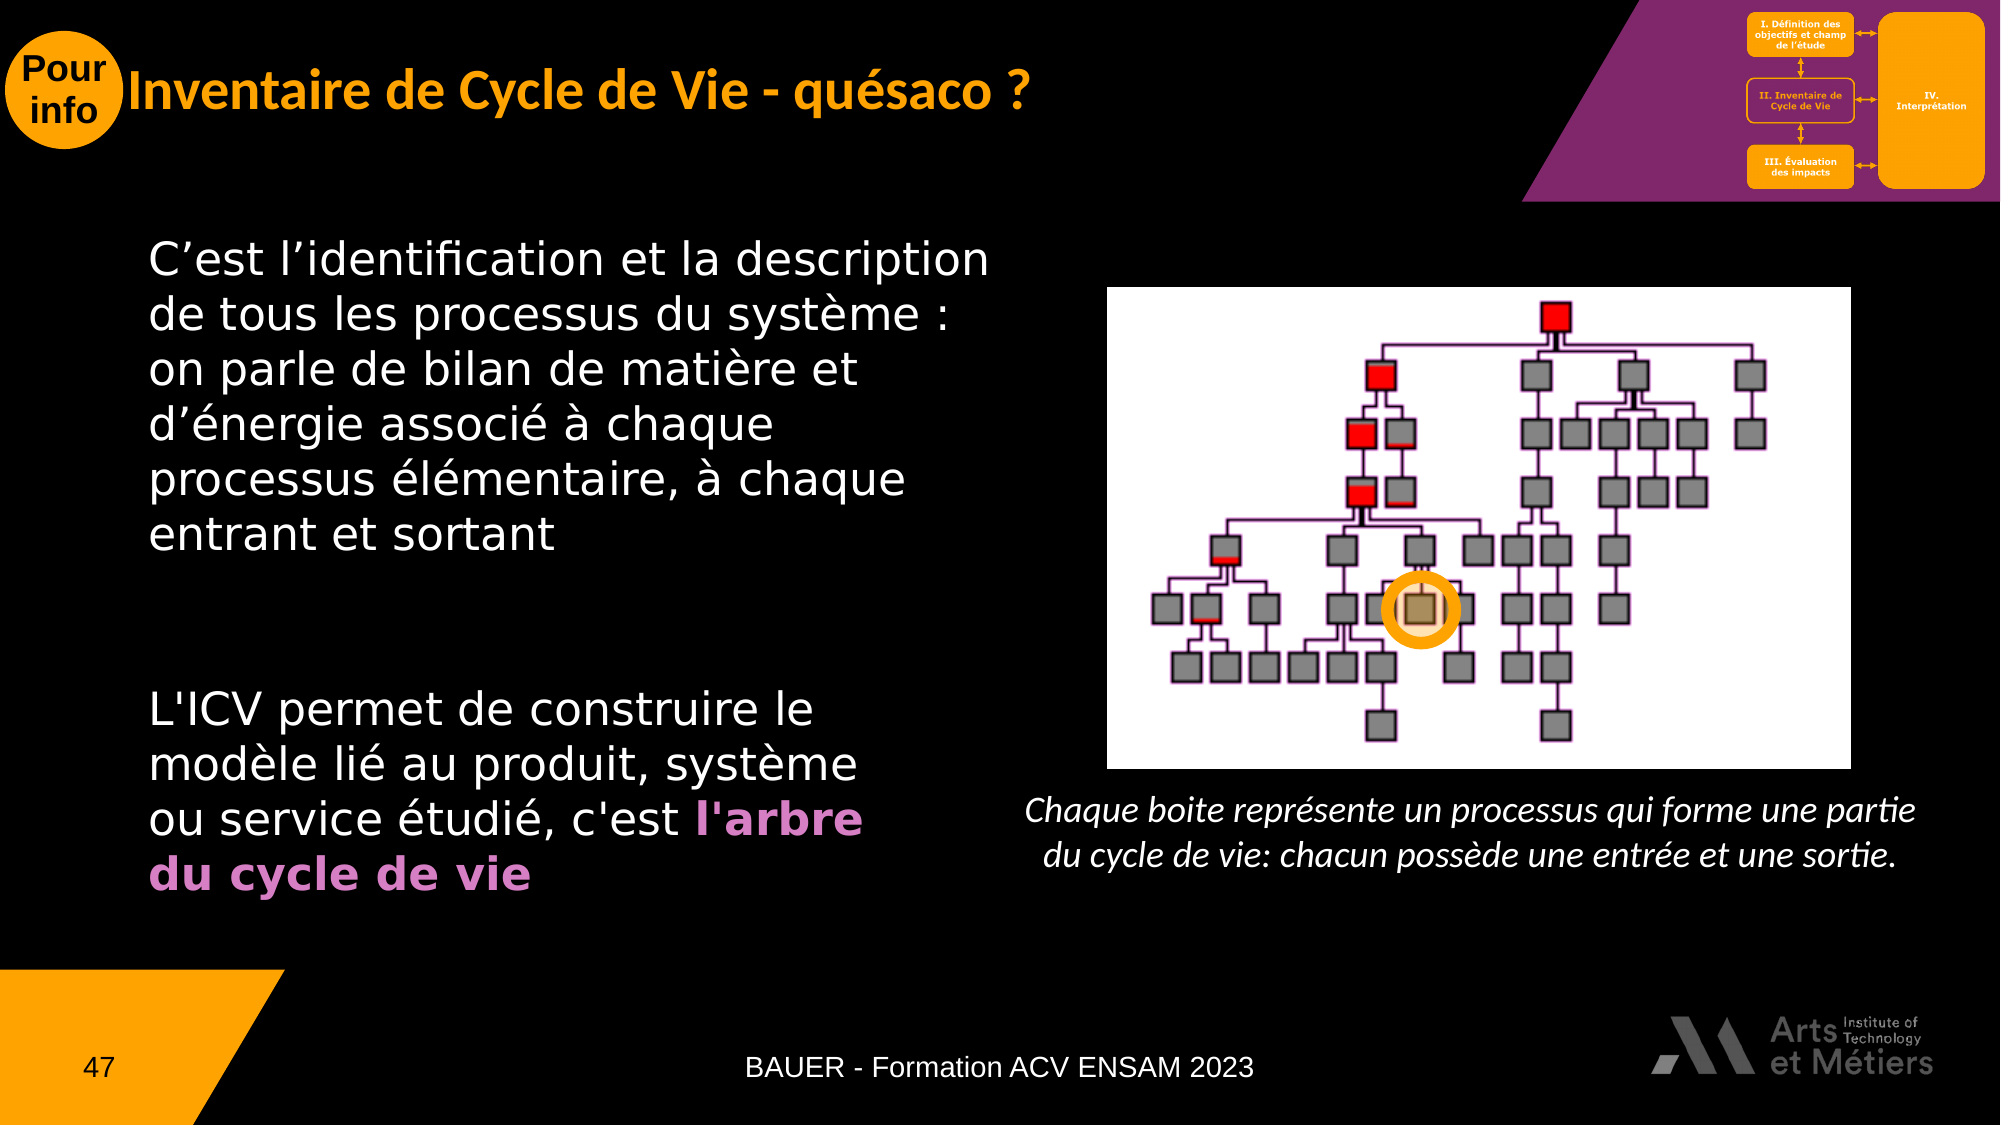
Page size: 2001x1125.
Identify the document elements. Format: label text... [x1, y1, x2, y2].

picture [1631, 997, 1952, 1093]
picture [1107, 286, 1852, 769]
text_box Pour info [5, 30, 124, 150]
text_box C’est l’identification et la description de tous les processus du système : on parle de bilan de matière et d’énergie associé à chaque processus élémentaire, à chaque entrant et sortant [133, 222, 1019, 600]
text_box [1387, 576, 1455, 644]
title Inventaire de Cycle de Vie - quésaco ? [112, 51, 1465, 166]
picture [1746, 12, 1985, 189]
text_box L'ICV permet de construire le modèle lié au produit, système ou service étudié, c'est l'arbre du cycle de vie [133, 672, 917, 908]
text_box Chaque boite représente un processus qui forme une partie du cycle de vie: chacun possède une entrée et une sortie. [988, 777, 1954, 883]
